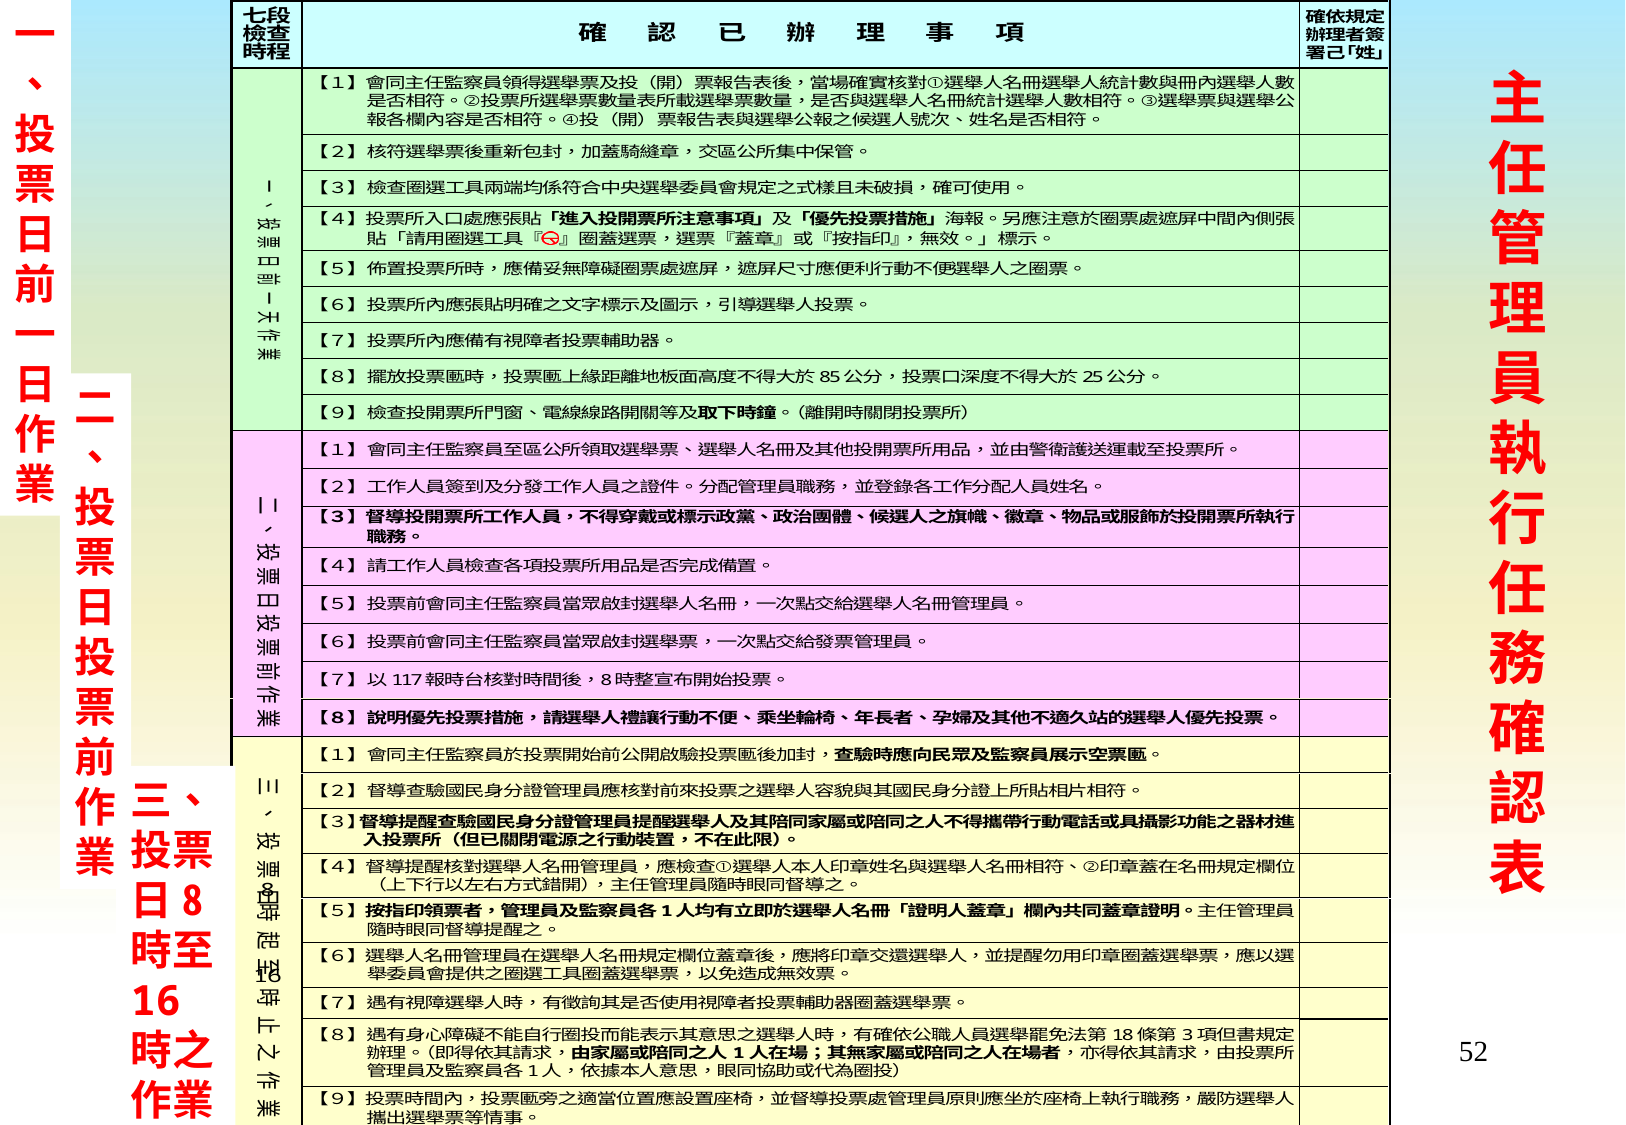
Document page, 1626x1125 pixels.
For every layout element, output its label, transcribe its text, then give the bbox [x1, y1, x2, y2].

picture [0, 516, 116, 1125]
text_box 三、 投票日8時至16時之作業 [116, 765, 236, 1125]
text_box 52 [1414, 1025, 1504, 1101]
text_box 二 、投票日投票前作業 [59, 373, 132, 890]
text_box 主任管理員 執行任務確認表 [1473, 53, 1581, 910]
picture [71, 0, 1626, 1125]
text_box 一 、投票日前一日作業 [0, 0, 71, 516]
